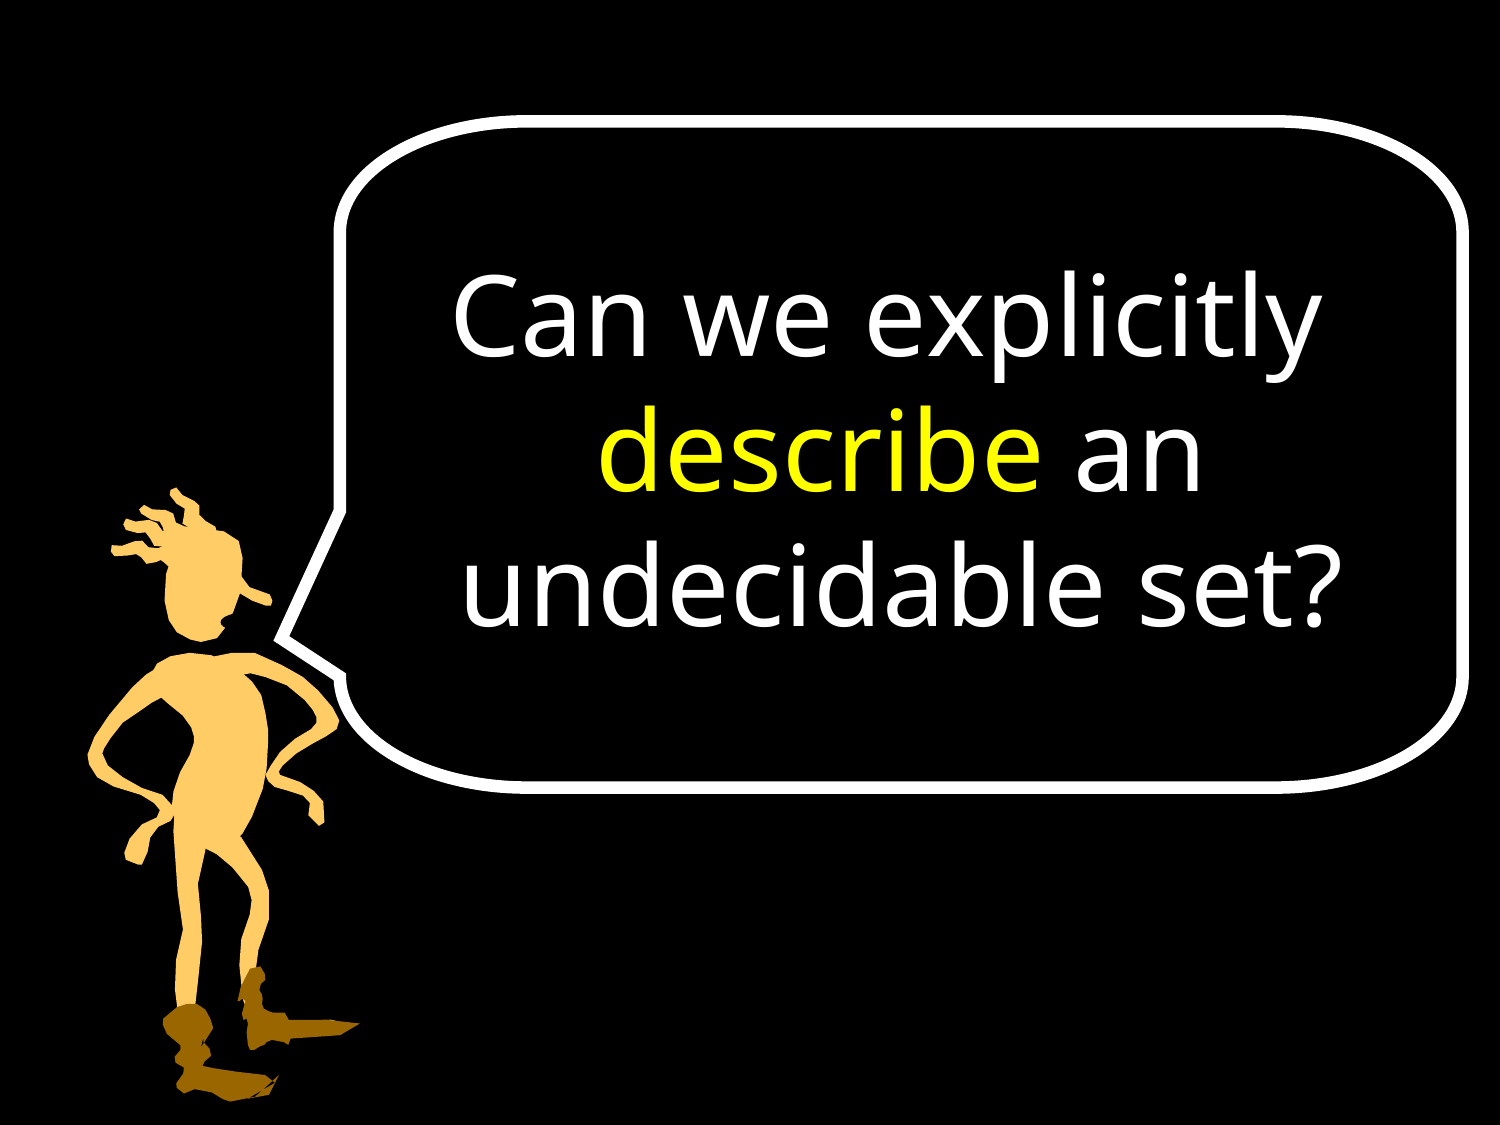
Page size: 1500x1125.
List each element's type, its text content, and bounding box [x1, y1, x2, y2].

text_box [87, 652, 360, 1102]
text_box [110, 487, 273, 642]
text_box Can we explicitly describe an undecidable set? [281, 121, 1463, 788]
